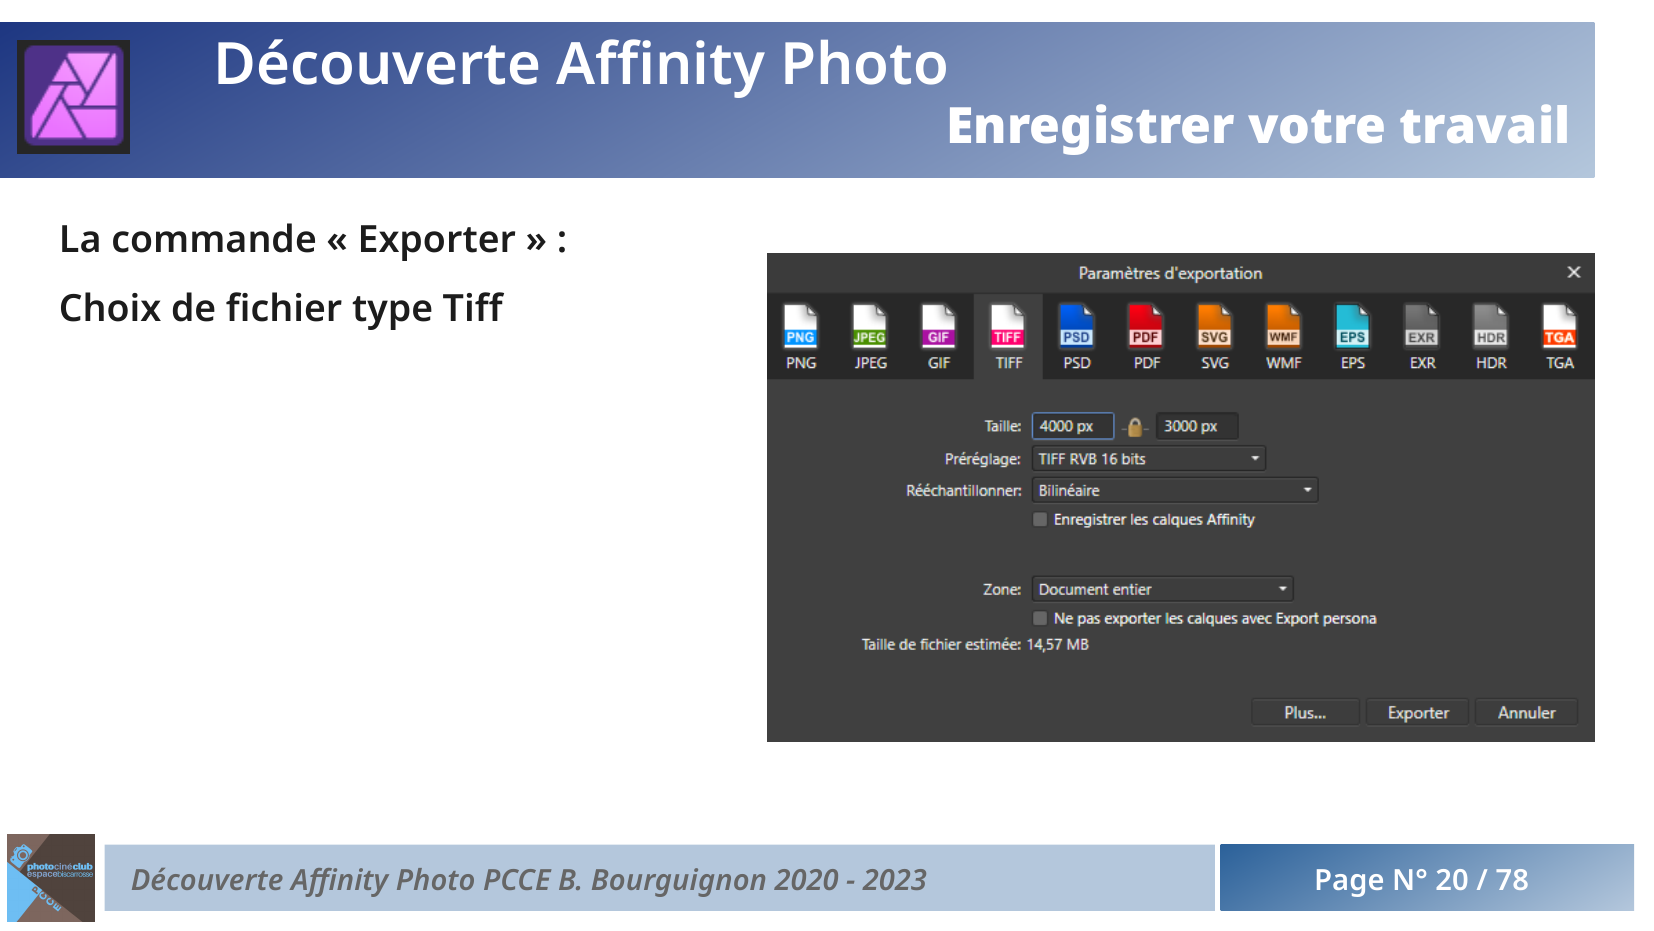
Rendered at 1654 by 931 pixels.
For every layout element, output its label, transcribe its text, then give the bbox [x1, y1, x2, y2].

title Enregistrer votre travail [874, 47, 1571, 158]
list La commande « Exporter » : Choix de fichier type Tiff [59, 212, 745, 820]
picture [767, 253, 1595, 742]
picture [7, 834, 95, 922]
picture [17, 40, 130, 154]
